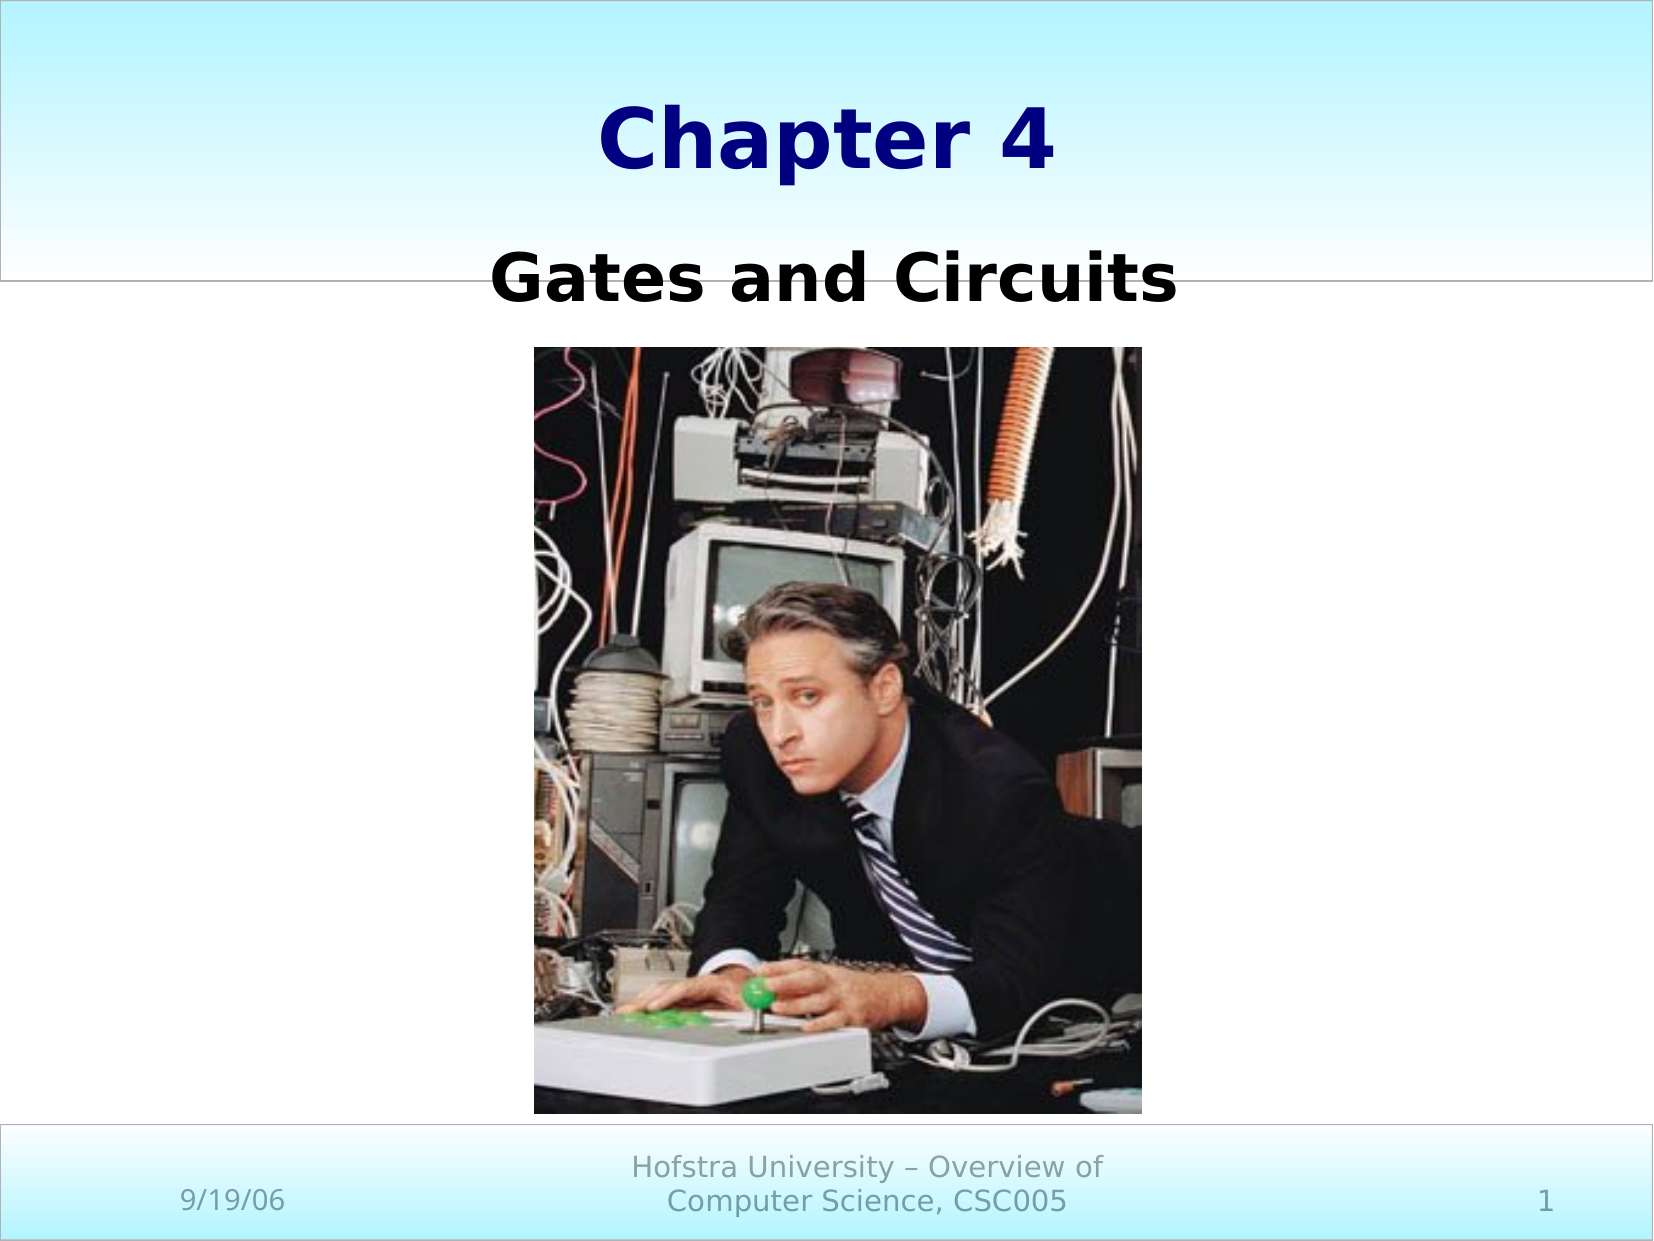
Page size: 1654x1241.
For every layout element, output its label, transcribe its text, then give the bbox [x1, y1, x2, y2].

picture [534, 347, 1142, 1114]
subtitle Gates and Circuits [95, 191, 1501, 366]
title Chapter 4 [78, 77, 1576, 203]
